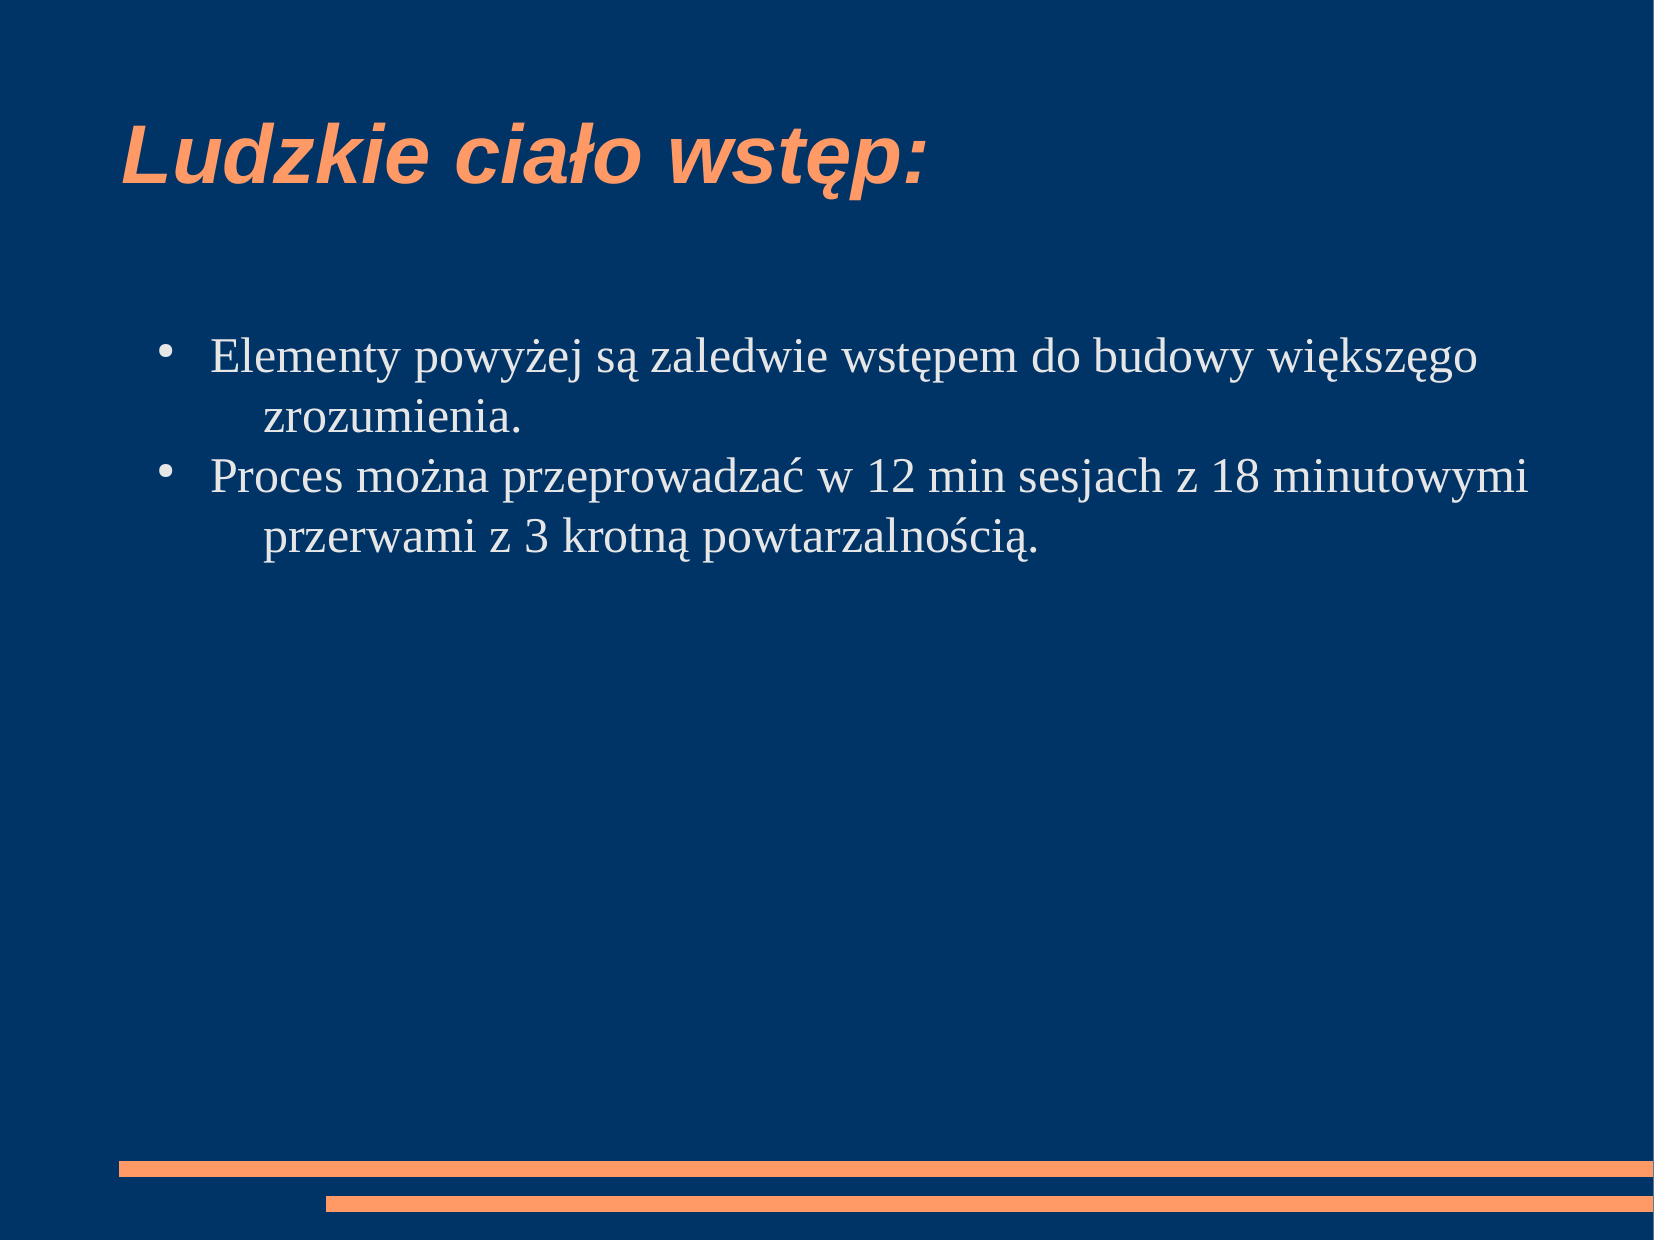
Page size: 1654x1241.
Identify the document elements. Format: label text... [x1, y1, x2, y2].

title Ludzkie ciało wstęp: [121, 46, 1534, 254]
list Elementy powyżej są zaledwie wstępem do budowy większęgo zrozumienia. Proces można przeprowadzać w 12 min sesjach z 18 minutowymi przerwami z 3 krotną powtarzalnością. [121, 322, 1561, 709]
